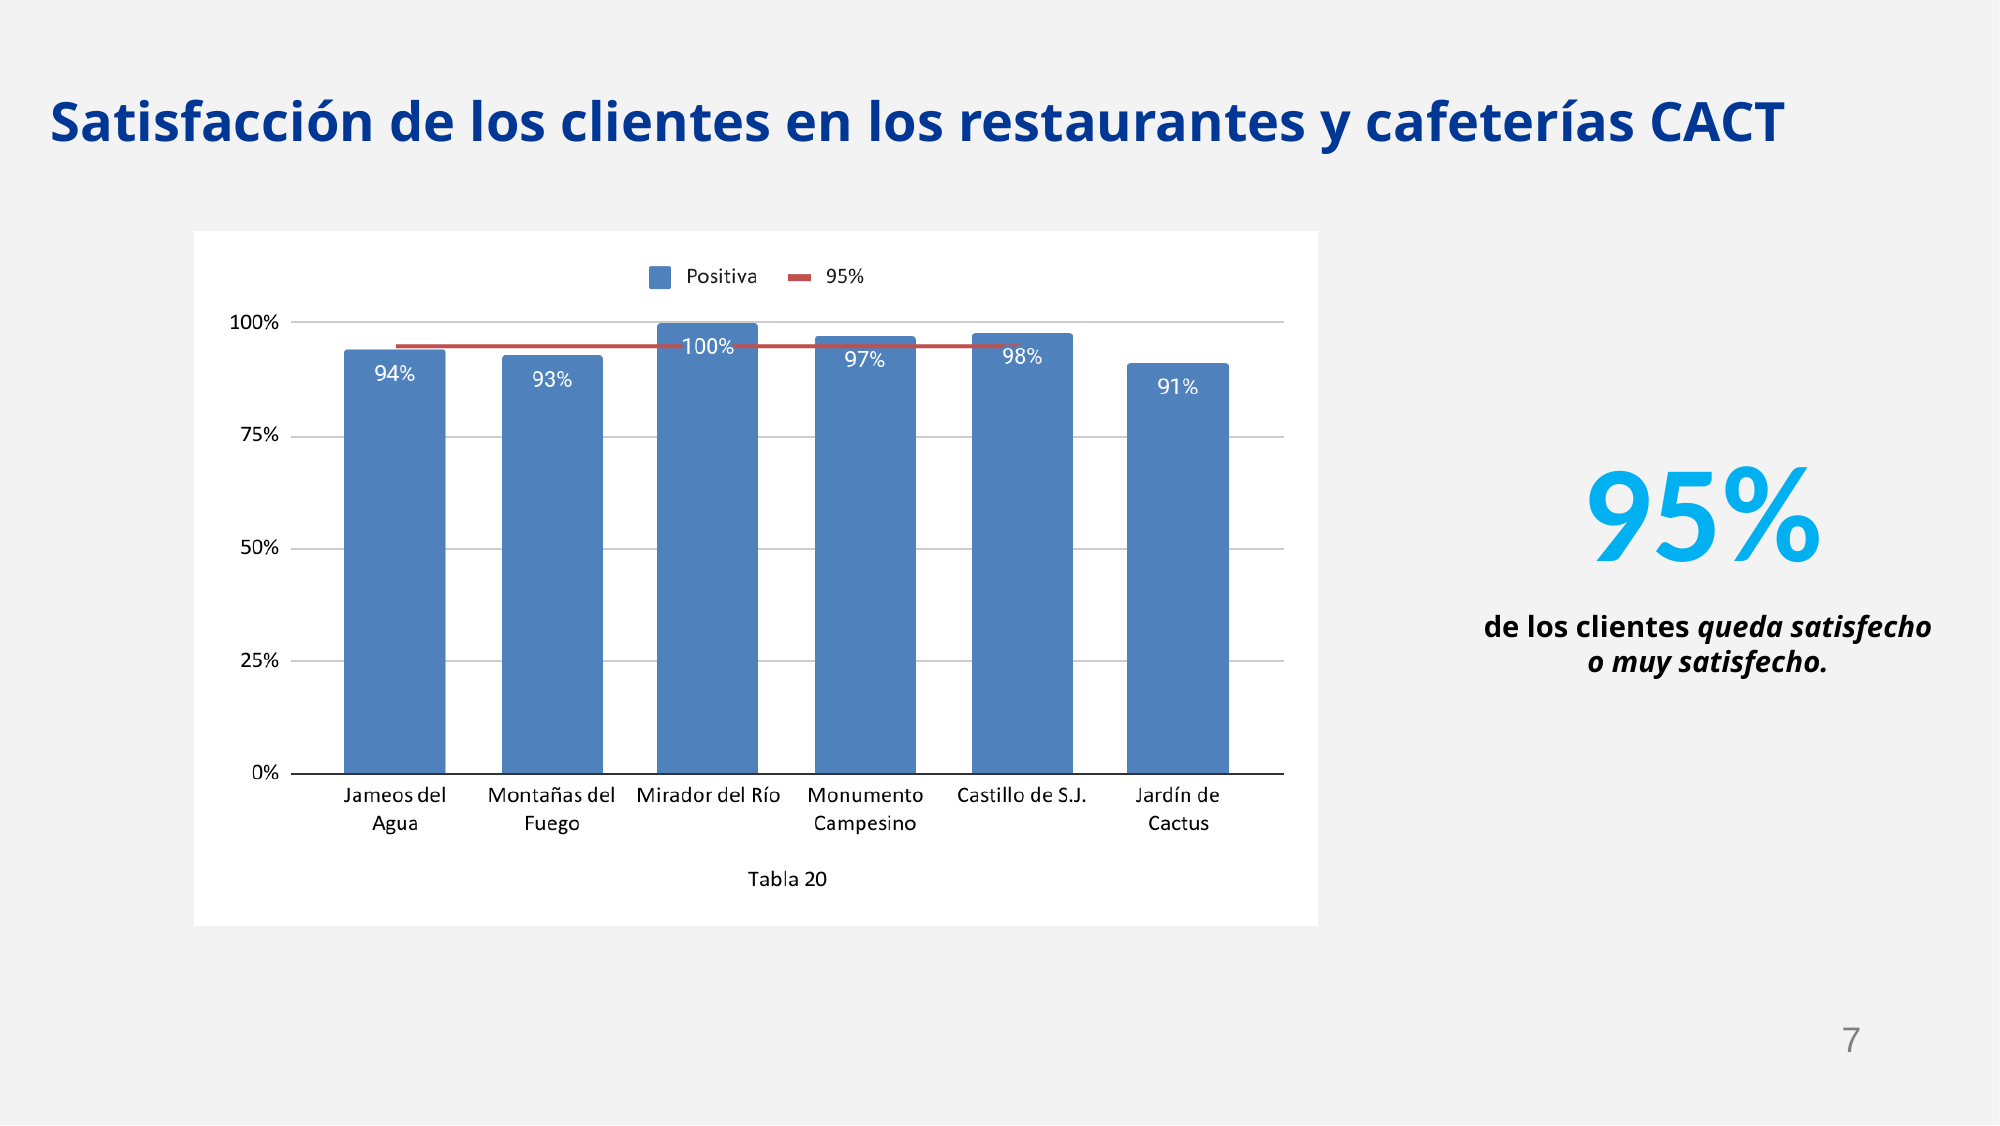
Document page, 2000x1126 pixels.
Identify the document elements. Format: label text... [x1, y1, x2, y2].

picture [194, 231, 1318, 926]
text_box de los clientes queda satisfecho o muy satisfecho. [1465, 600, 1951, 798]
text_box Satisfacción de los clientes en los restaurantes y cafeterías CACT [50, 67, 1945, 173]
slide_number 1 [1412, 1008, 1880, 1069]
text_box 95% [1566, 416, 1839, 599]
